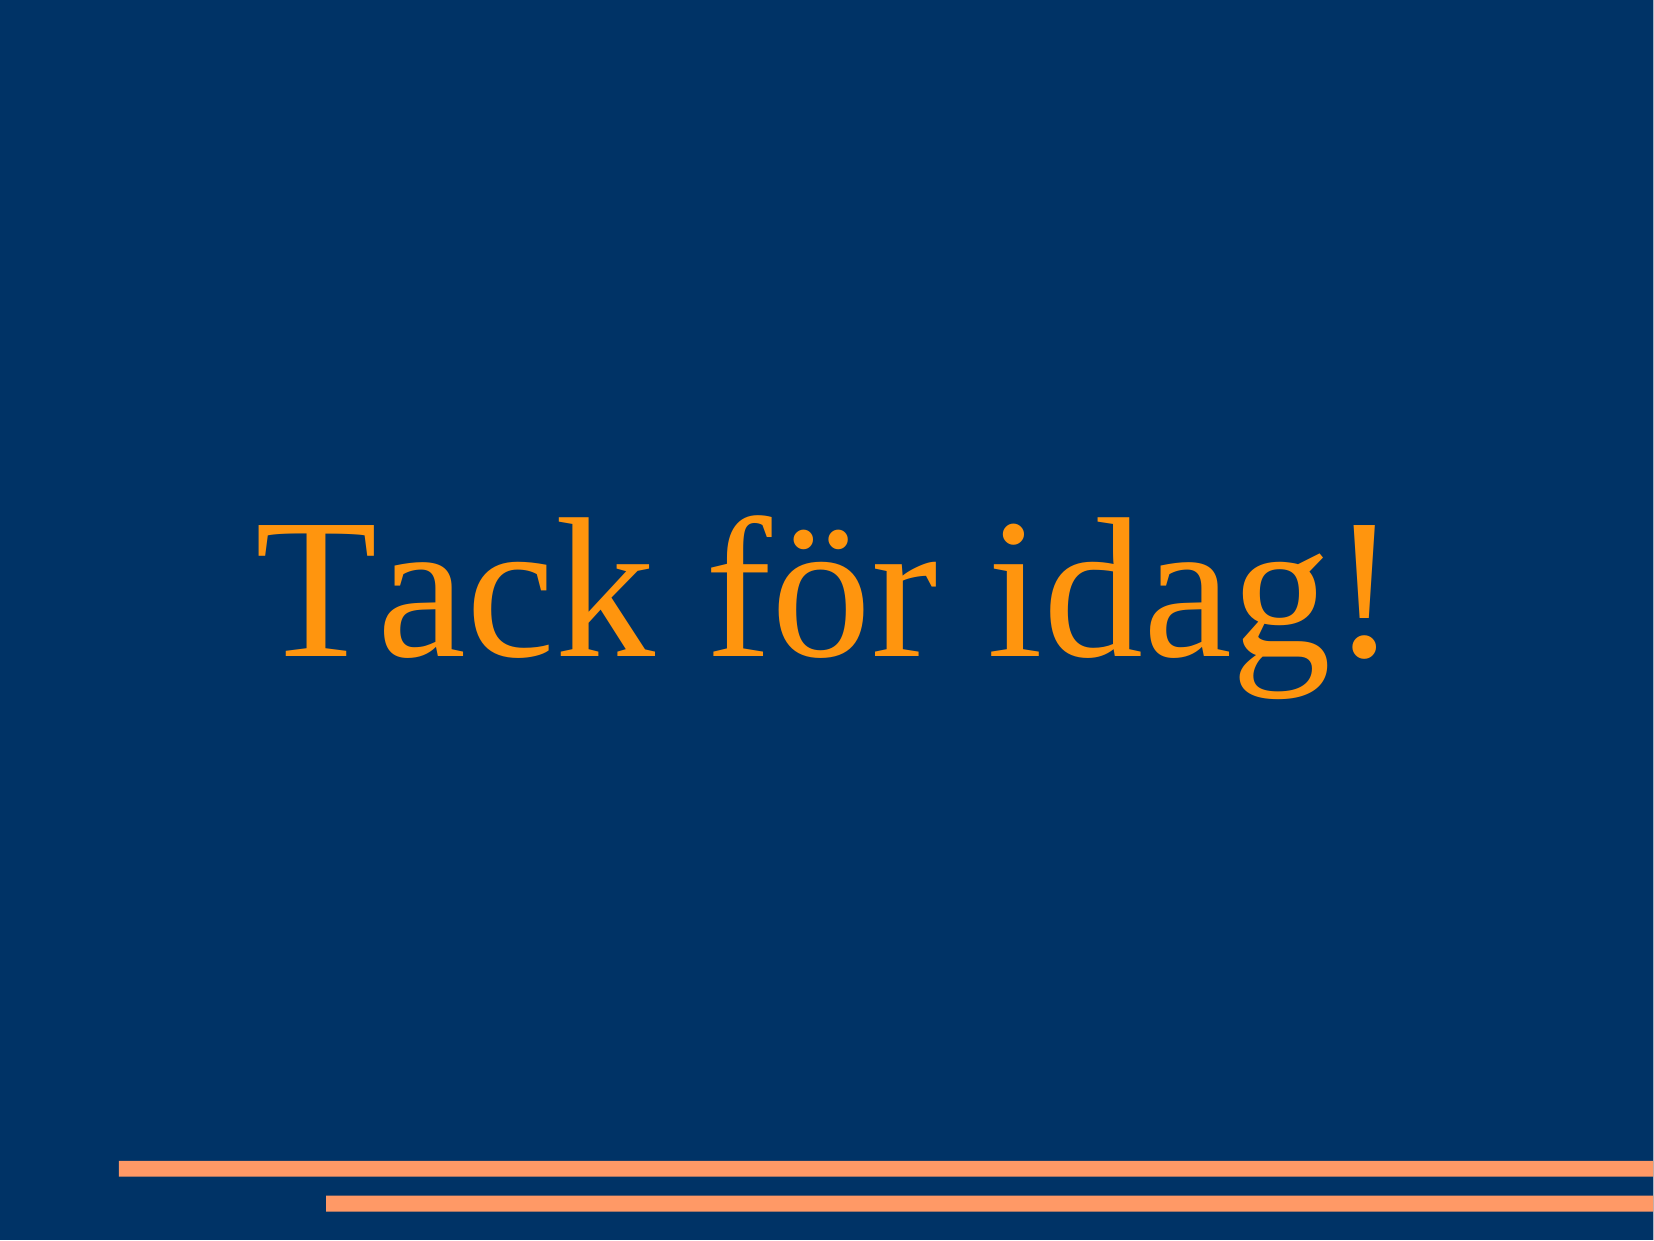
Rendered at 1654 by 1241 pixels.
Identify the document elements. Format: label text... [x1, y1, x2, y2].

text_box Tack för idag! [121, 46, 1534, 1132]
